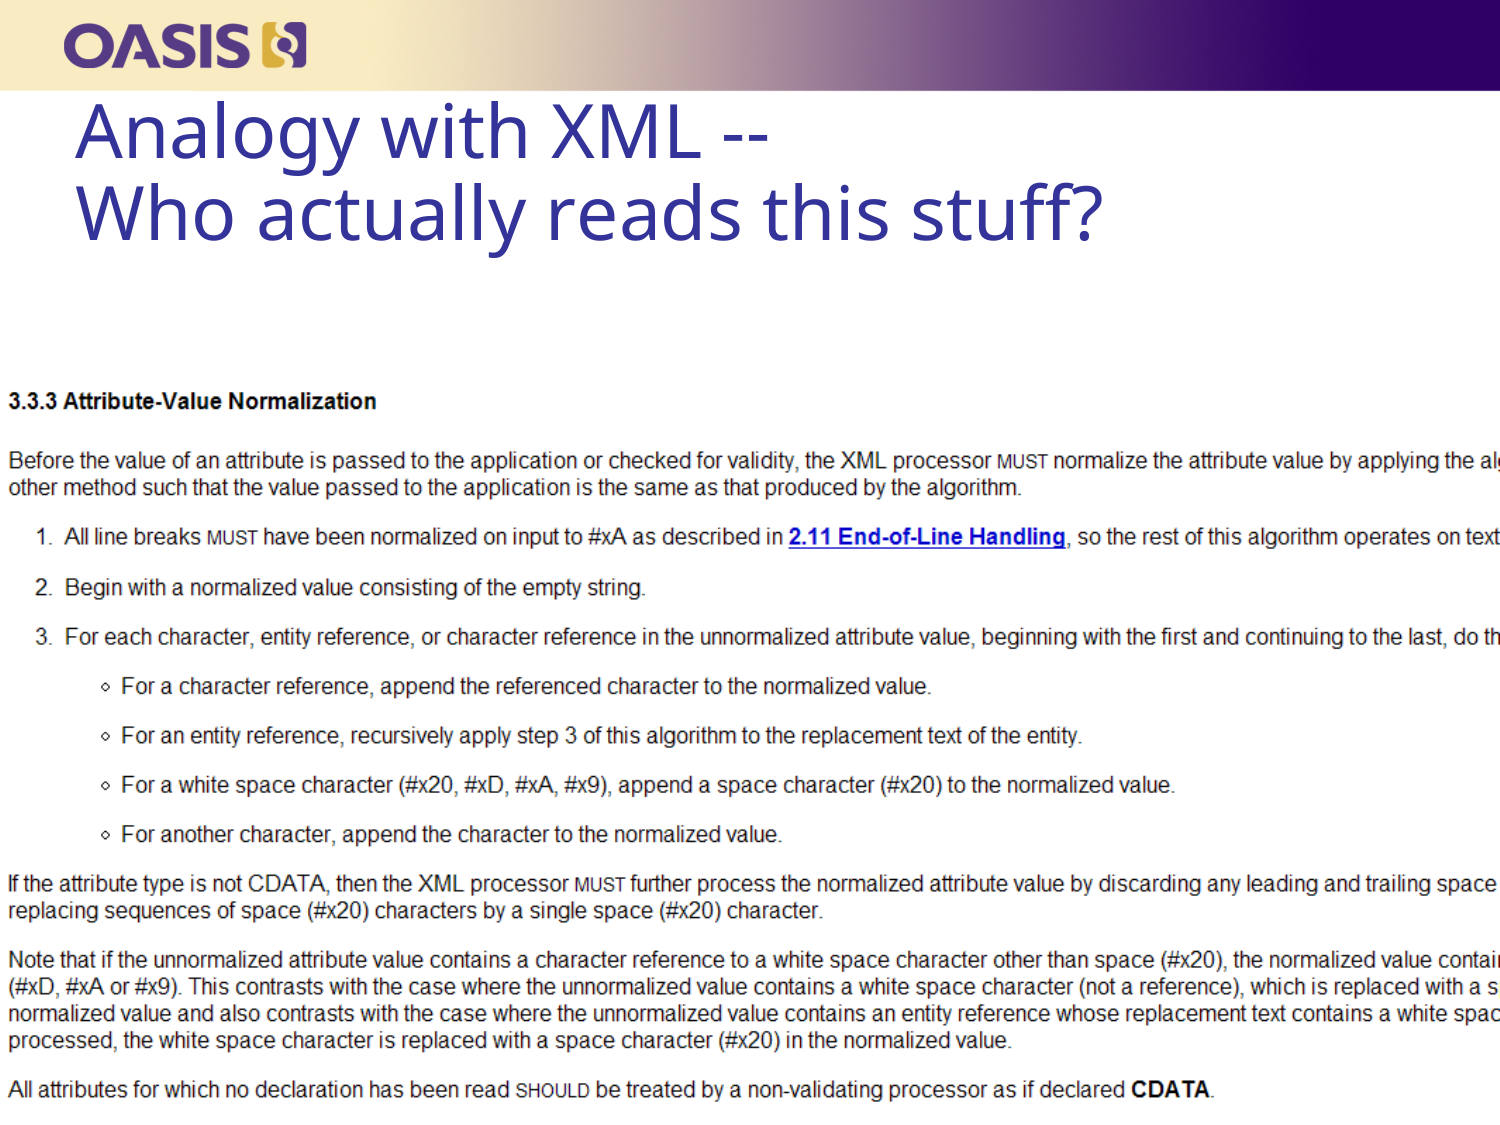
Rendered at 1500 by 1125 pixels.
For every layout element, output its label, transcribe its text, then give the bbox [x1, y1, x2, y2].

picture [0, 0, 1500, 1125]
title Analogy with XML -- Who actually reads this stuff? [75, 79, 1438, 271]
